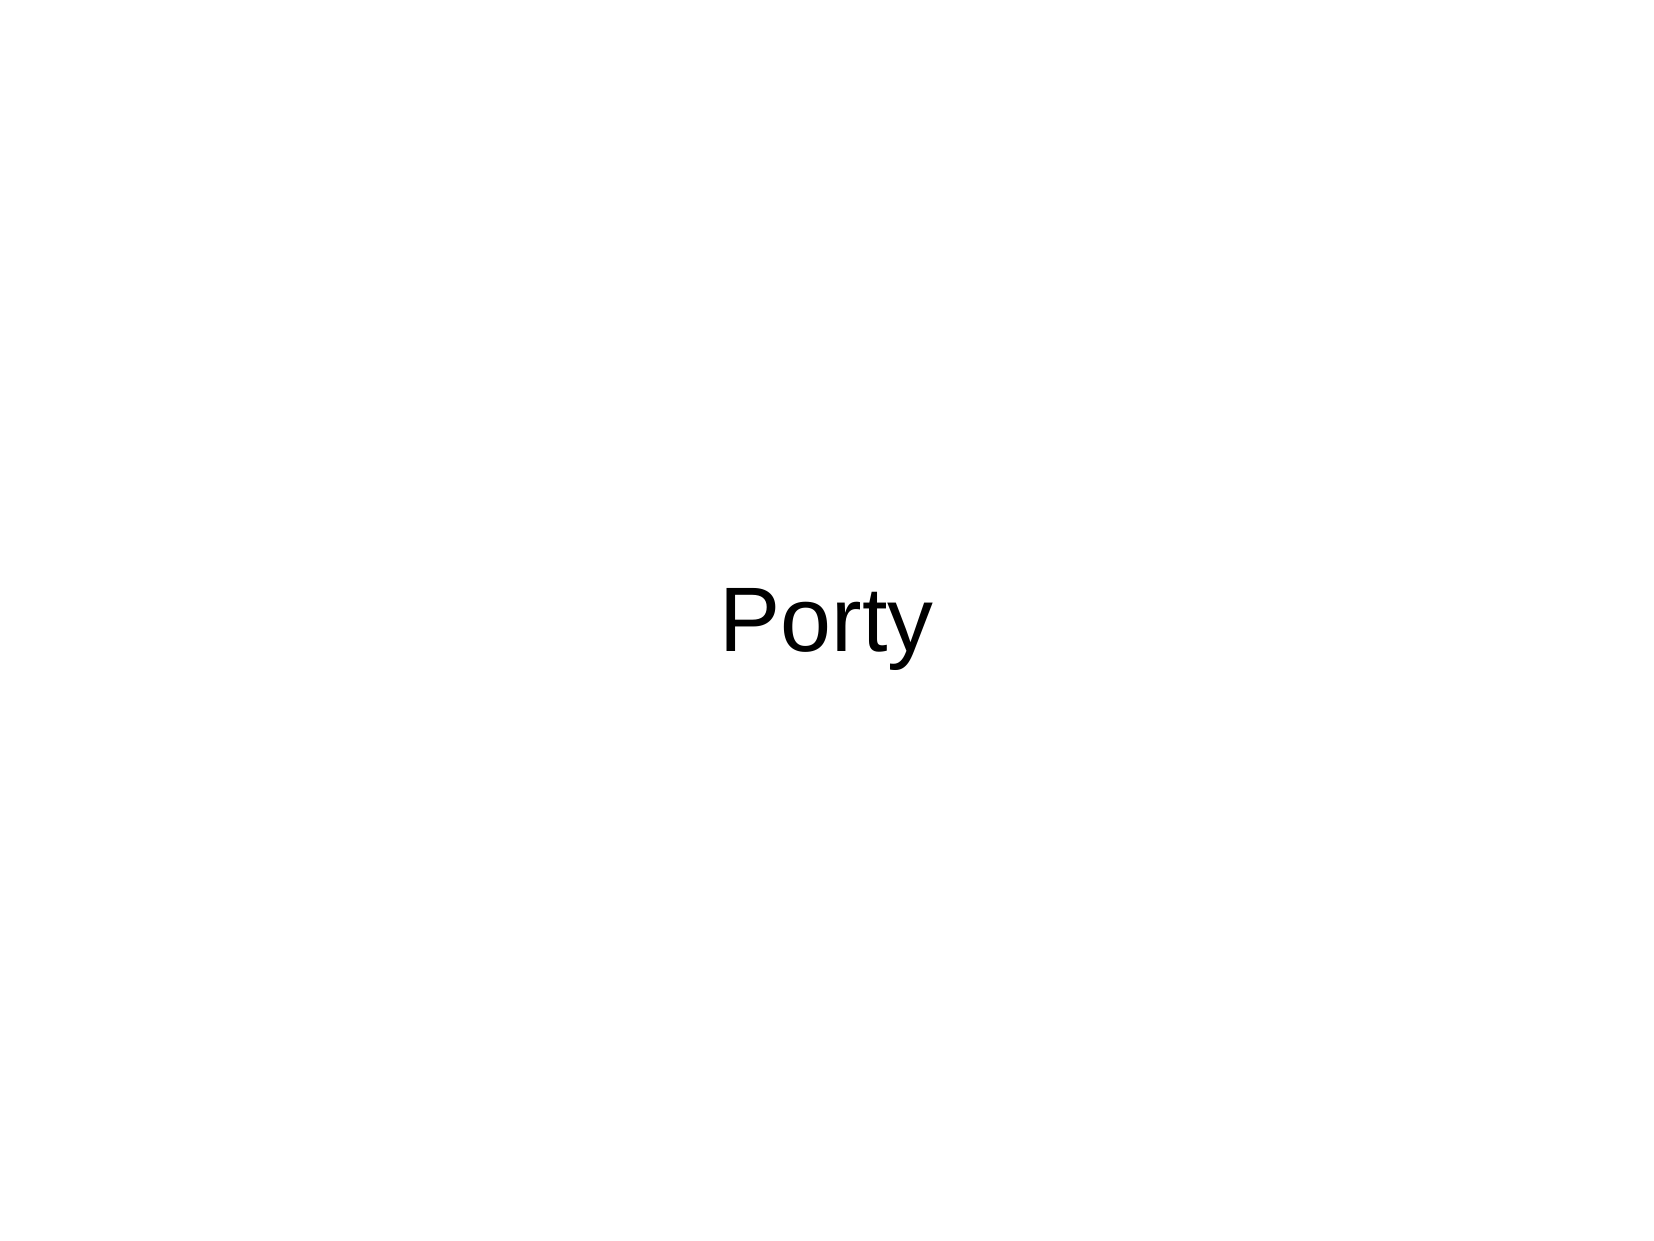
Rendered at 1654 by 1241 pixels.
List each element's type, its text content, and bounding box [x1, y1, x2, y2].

title Porty [82, 523, 1571, 717]
